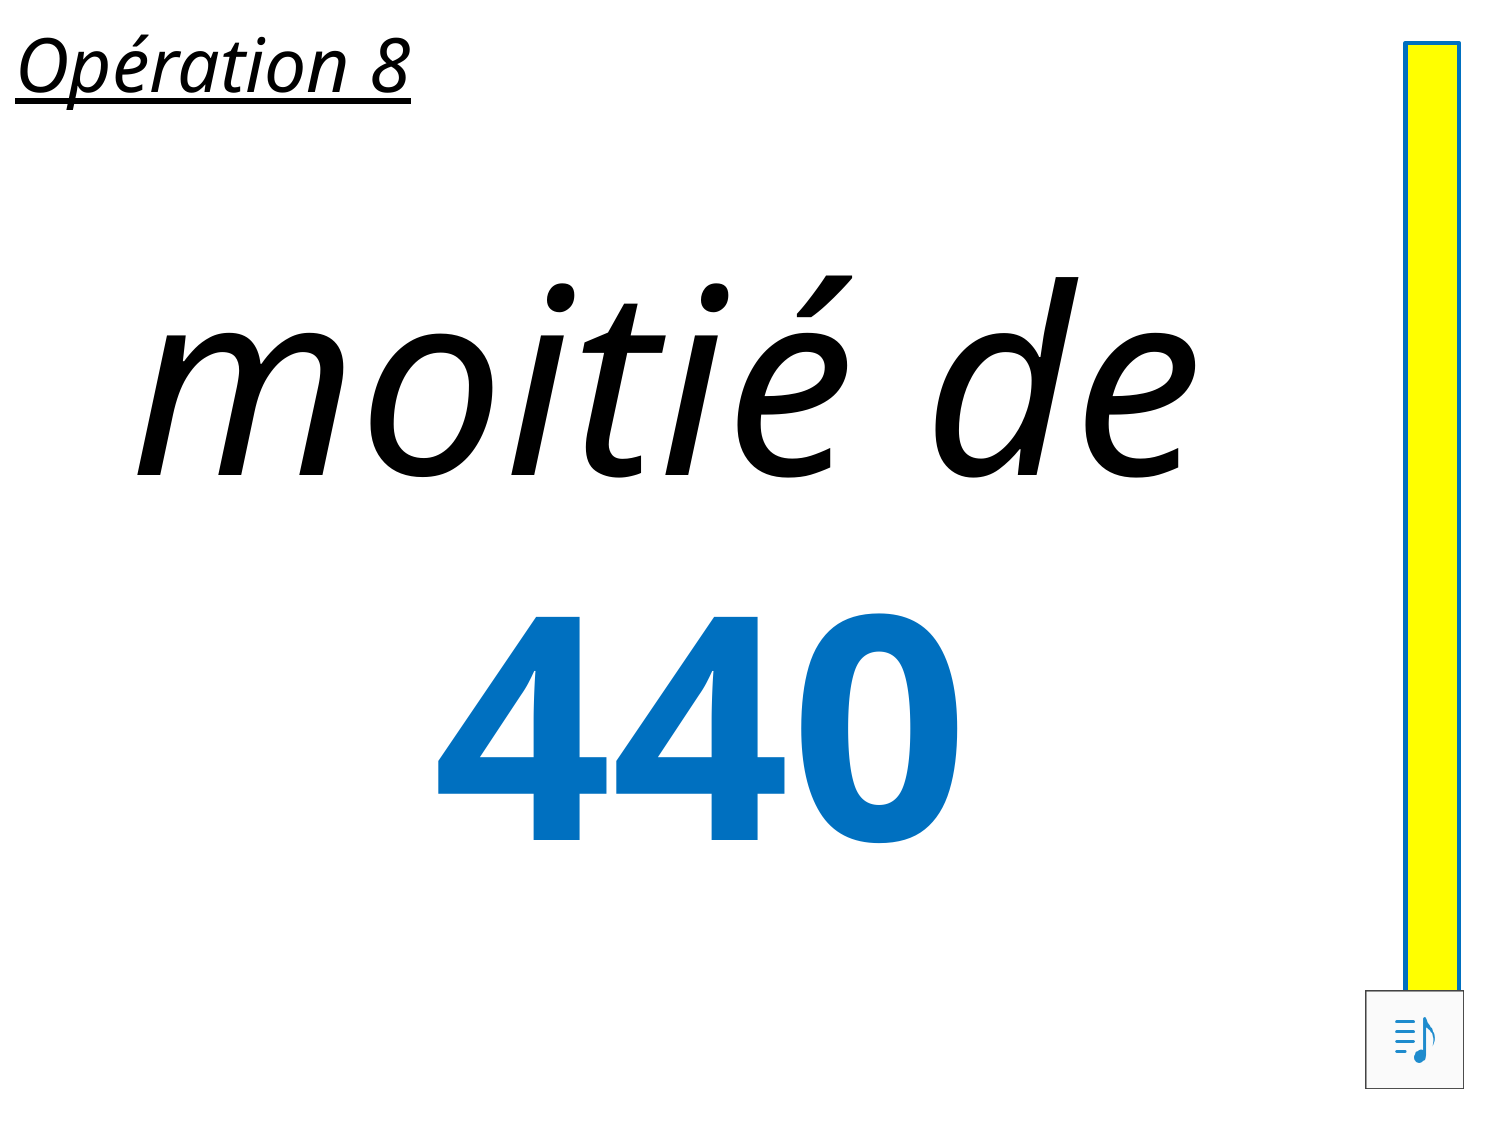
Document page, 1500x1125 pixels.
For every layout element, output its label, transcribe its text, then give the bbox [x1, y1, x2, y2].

title Opération 8 [0, 0, 502, 126]
text_box moitié de 440 [0, 207, 1403, 911]
text_box [1364, 42, 1465, 1090]
